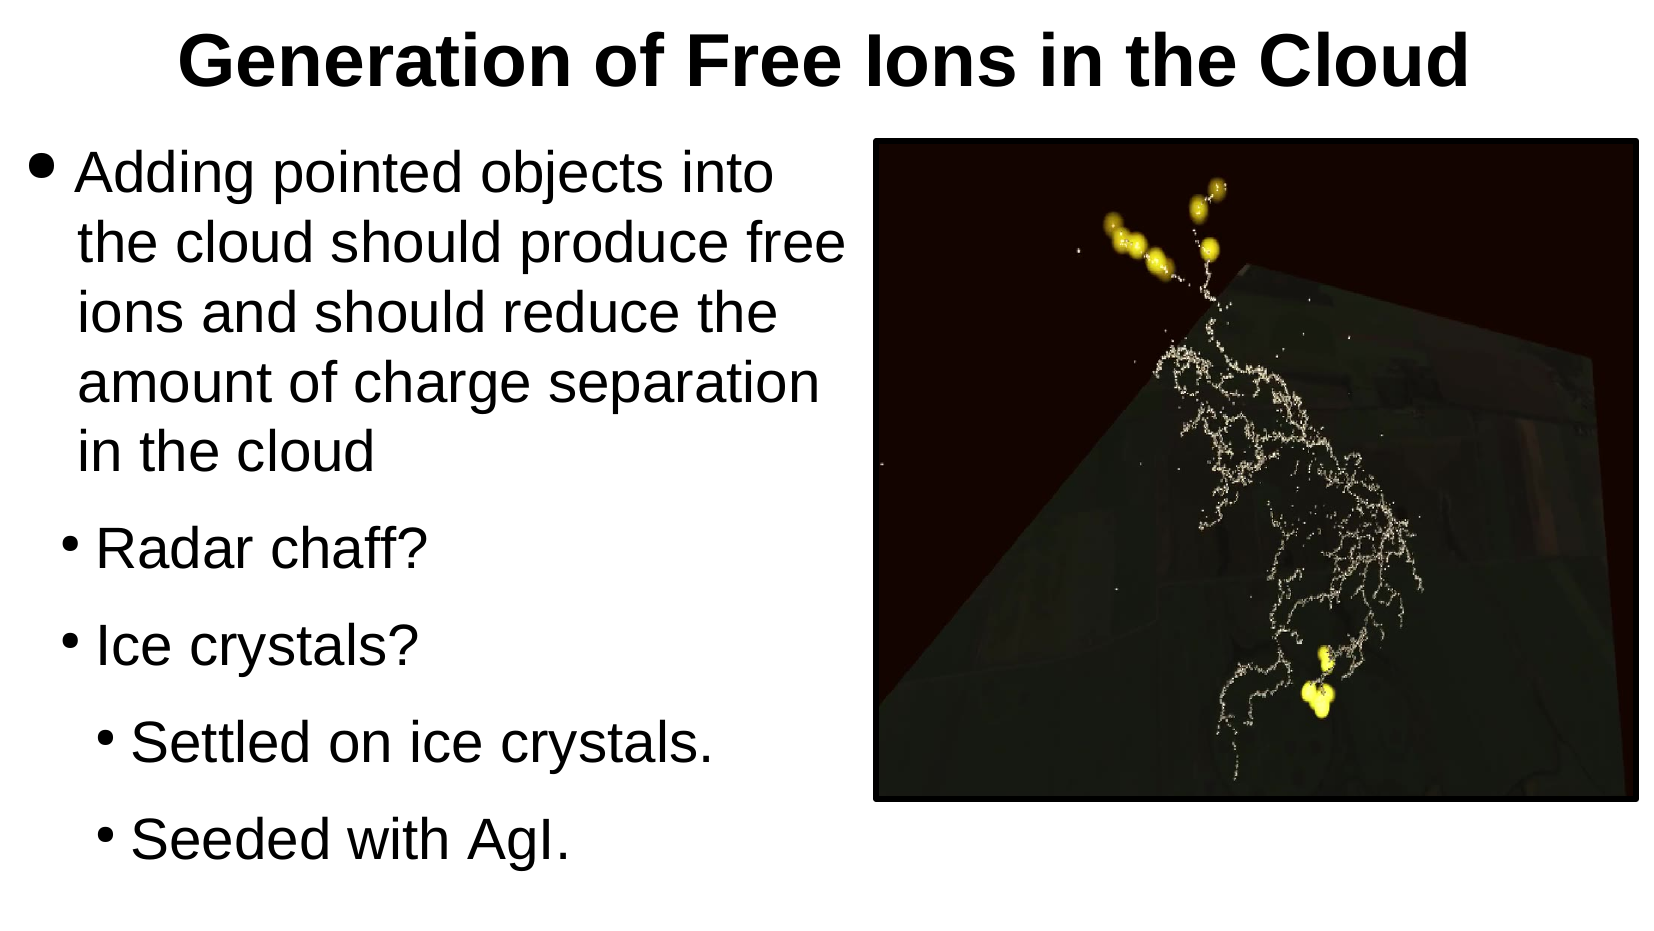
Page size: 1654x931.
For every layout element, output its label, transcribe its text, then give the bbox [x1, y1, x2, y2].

title Generation of Free Ions in the Cloud [0, 5, 1654, 107]
text_box Adding pointed objects into the cloud should produce free ions and should reduce the amount of charge separation in the cloud Radar chaff? Ice crystals? Settled on ice crystals. Seeded with AgI. [4, 126, 869, 879]
picture [879, 144, 1634, 797]
